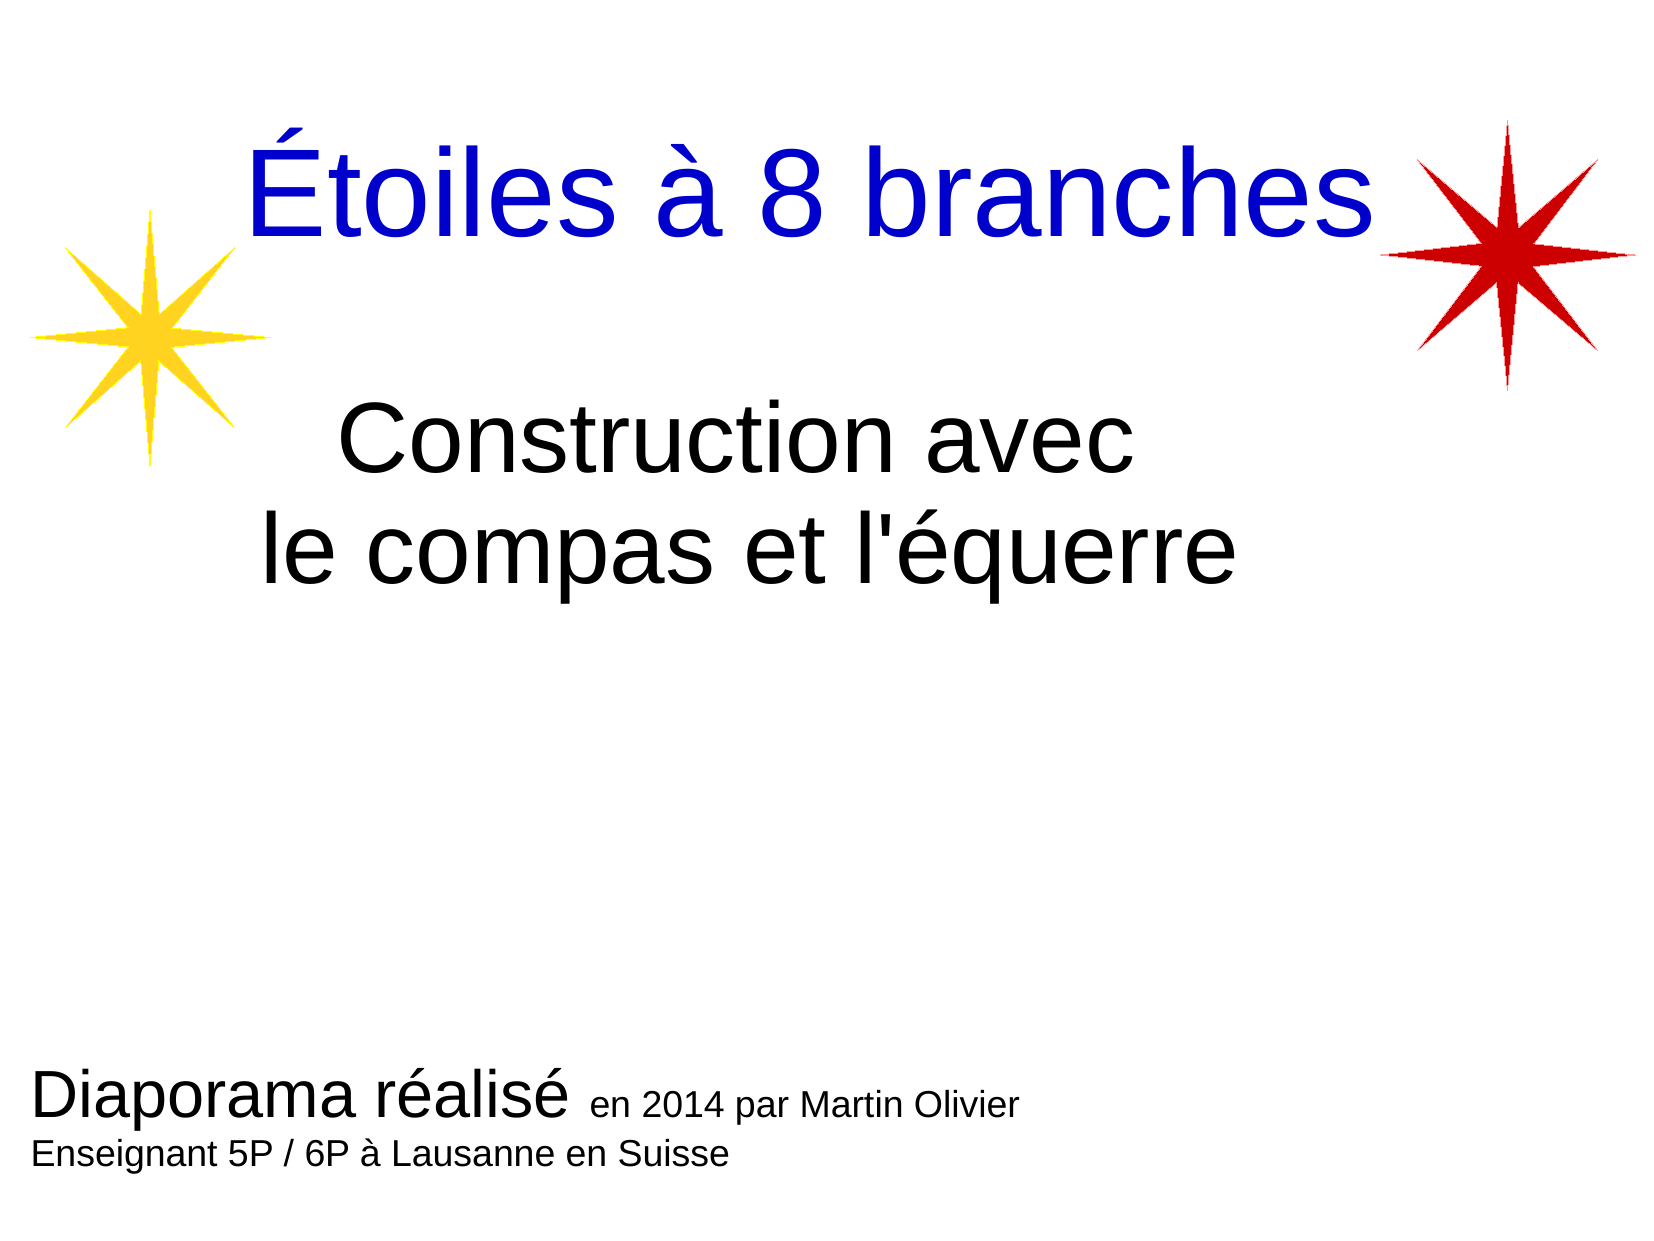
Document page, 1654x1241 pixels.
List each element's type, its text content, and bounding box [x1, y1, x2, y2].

text_box Diaporama réalisé en 2014 par Martin Olivier Enseignant 5P / 6P à Lausanne en Suisse [15, 1050, 1036, 1182]
text_box [1380, 120, 1636, 391]
title Étoiles à 8 branches [105, 90, 1516, 298]
text_box [30, 210, 271, 466]
subtitle Construction avec le compas et l'équerre [225, 270, 1276, 717]
